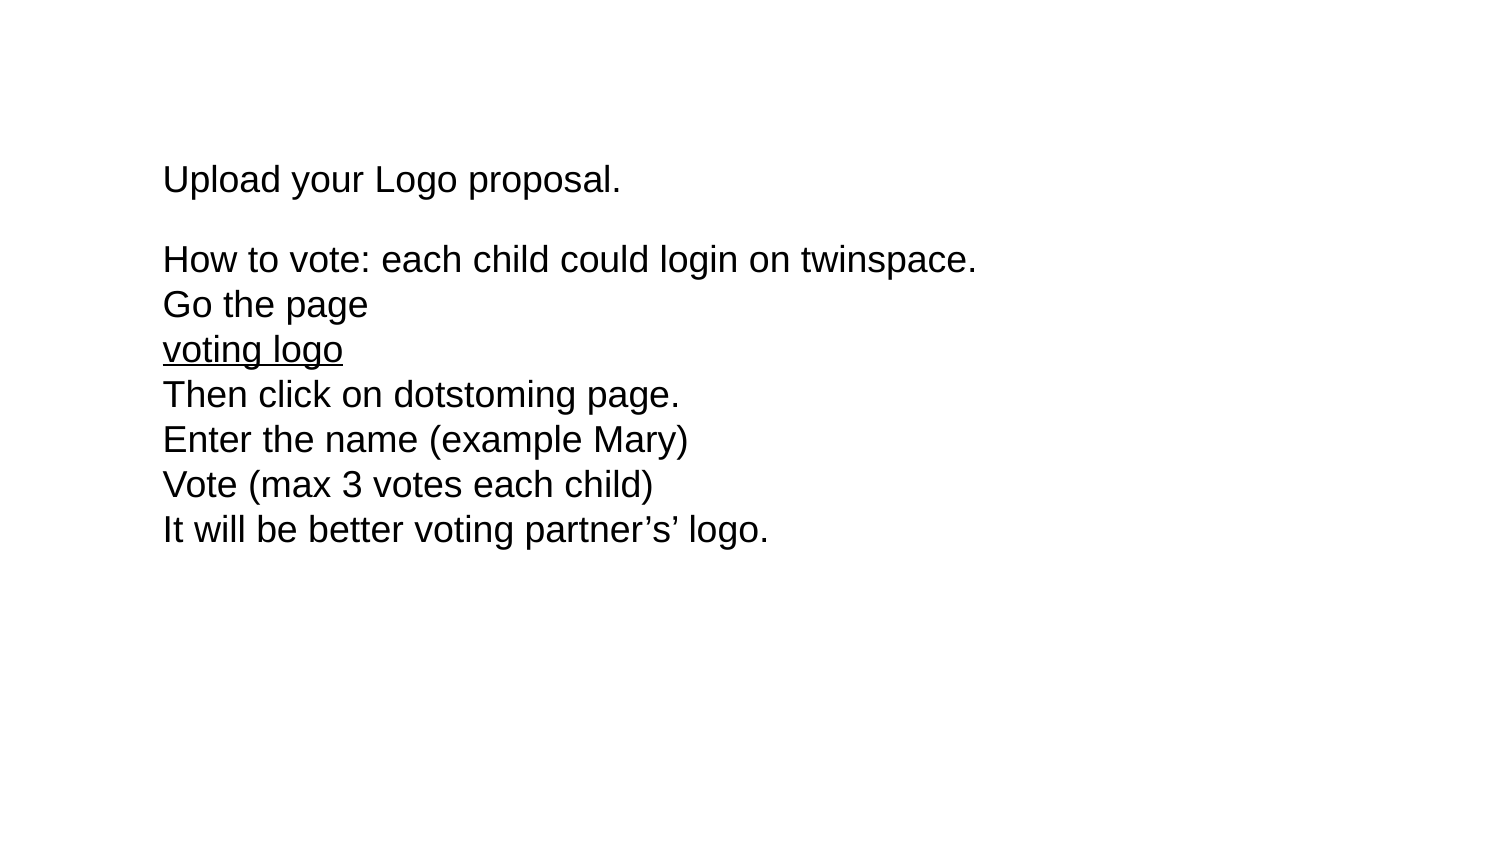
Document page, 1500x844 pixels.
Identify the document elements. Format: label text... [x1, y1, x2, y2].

text_box Upload your Logo proposal. How to vote: each child could login on twinspace. Go the page voting logo Then click on dotstoming page. Enter the name (example Mary) Vote (max 3 votes each child) It will be better voting partner’s’ logo. [147, 139, 1314, 662]
